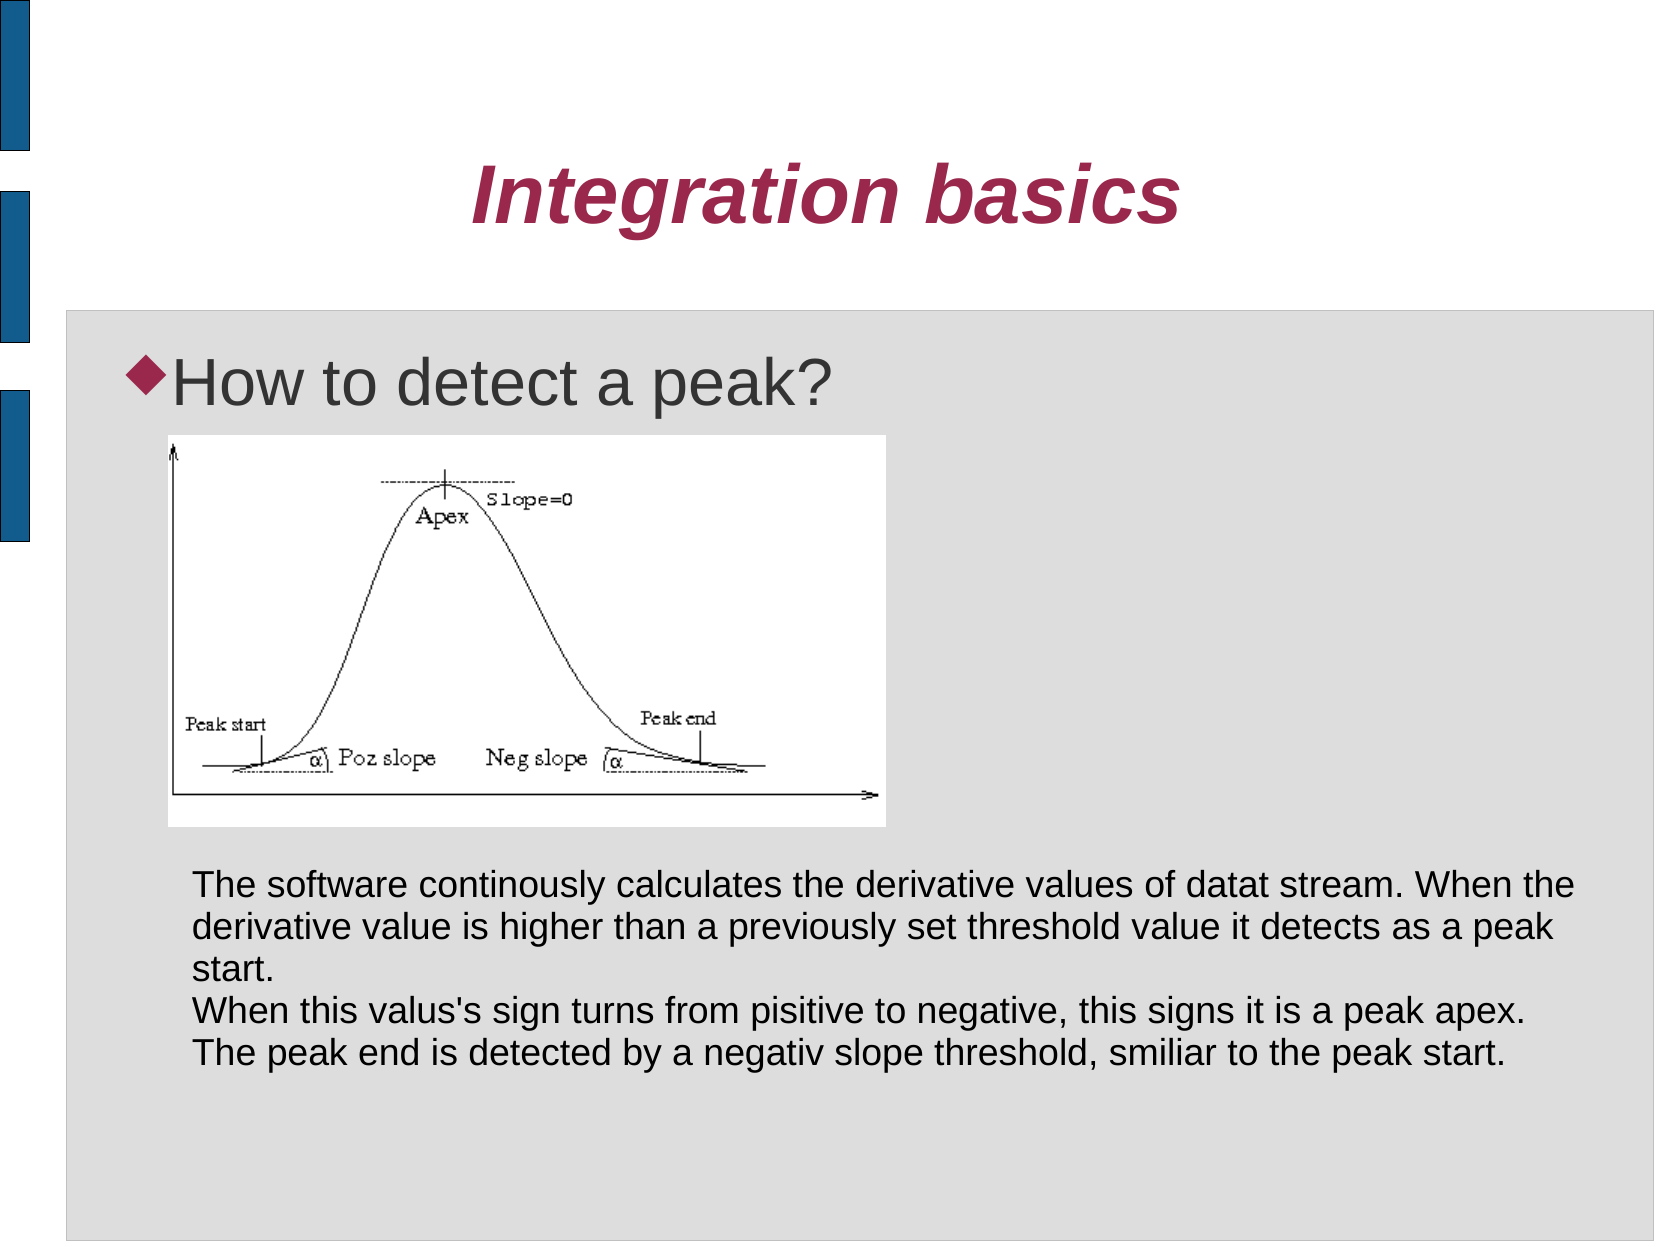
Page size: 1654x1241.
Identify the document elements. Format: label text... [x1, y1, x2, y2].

text_box The software continously calculates the derivative values of datat stream. When the derivative value is higher than a previously set threshold value it detects as a peak start. When this valus's sign turns from pisitive to negative, this signs it is a peak apex. The peak end is detected by a negativ slope threshold, smiliar to the peak start. [177, 856, 1595, 1082]
picture [168, 435, 886, 827]
list How to detect a peak? [121, 344, 1534, 1149]
title Integration basics [121, 98, 1534, 291]
